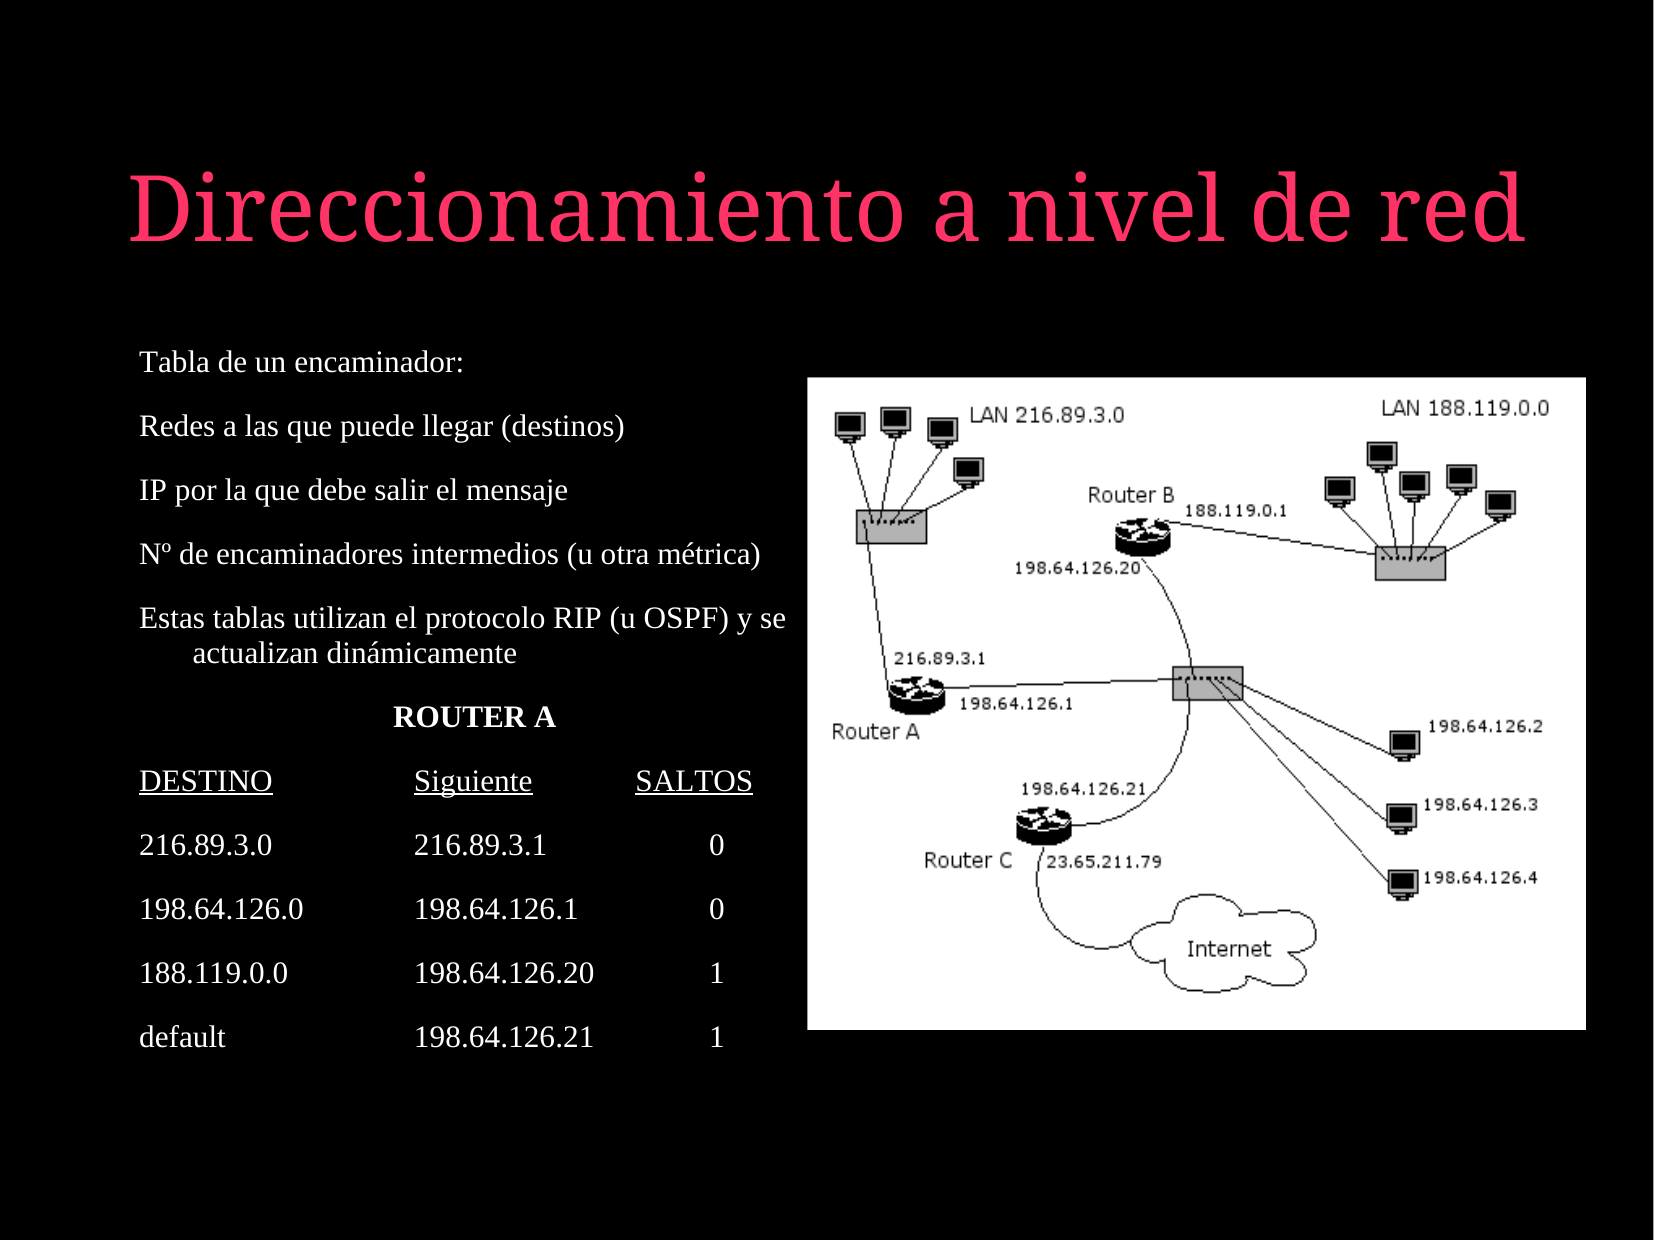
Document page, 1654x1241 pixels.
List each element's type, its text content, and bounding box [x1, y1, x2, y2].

list Tabla de un encaminador: Redes a las que puede llegar (destinos) IP por la que debe salir el mensaje Nº de encaminadores intermedios (u otra métrica) Estas tablas utilizan el protocolo RIP (u OSPF) y se actualizan dinámicamente ROUTER A DESTINO Siguiente SALTOS 216.89.3.0 216.89.3.1 0 198.64.126.0 198.64.126.1 0 188.119.0.0 198.64.126.20 1 default 198.64.126.21 1 [121, 344, 811, 1127]
picture [806, 376, 1586, 1030]
title Direccionamiento a nivel de red [121, 102, 1534, 311]
